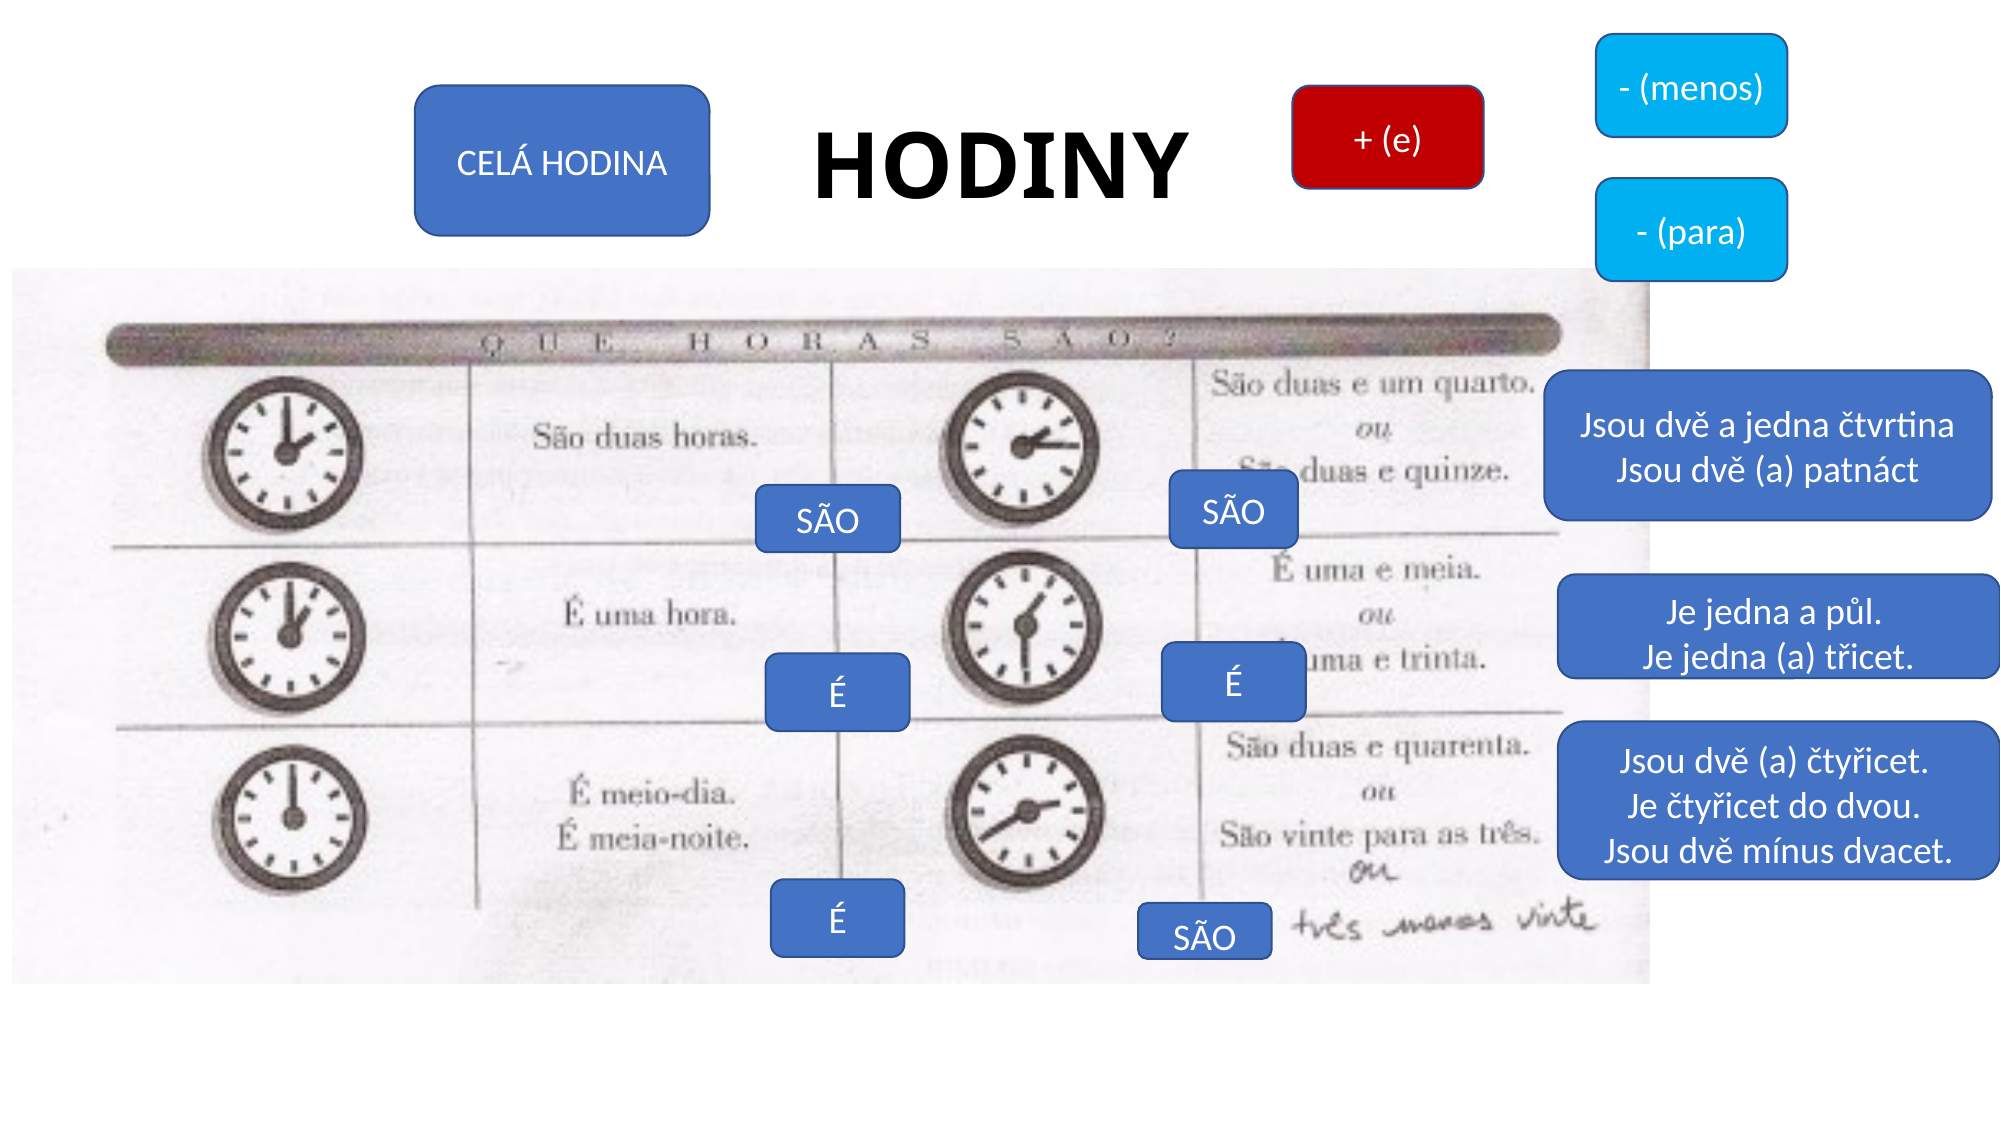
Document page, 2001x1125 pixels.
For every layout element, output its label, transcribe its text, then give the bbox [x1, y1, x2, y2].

text_box Jsou dvě a jedna čtvrtina Jsou dvě (a) patnáct [1544, 370, 1992, 521]
text_box SÃO [755, 484, 901, 553]
text_box SÃO [1138, 902, 1272, 959]
text_box É [1161, 642, 1306, 722]
text_box SÃO [1169, 470, 1298, 548]
text_box CELÁ HODINA [414, 85, 710, 236]
title HODINY [137, 59, 1863, 278]
text_box É [765, 653, 910, 732]
text_box - (menos) [1596, 33, 1788, 138]
text_box - (para) [1596, 178, 1788, 282]
text_box + (e) [1292, 85, 1484, 189]
text_box É [770, 879, 905, 957]
picture [12, 268, 1650, 984]
text_box Je jedna a půl. Je jedna (a) třicet. [1557, 574, 2000, 679]
text_box Jsou dvě (a) čtyřicet. Je čtyřicet do dvou. Jsou dvě mínus dvacet. [1557, 721, 2000, 880]
